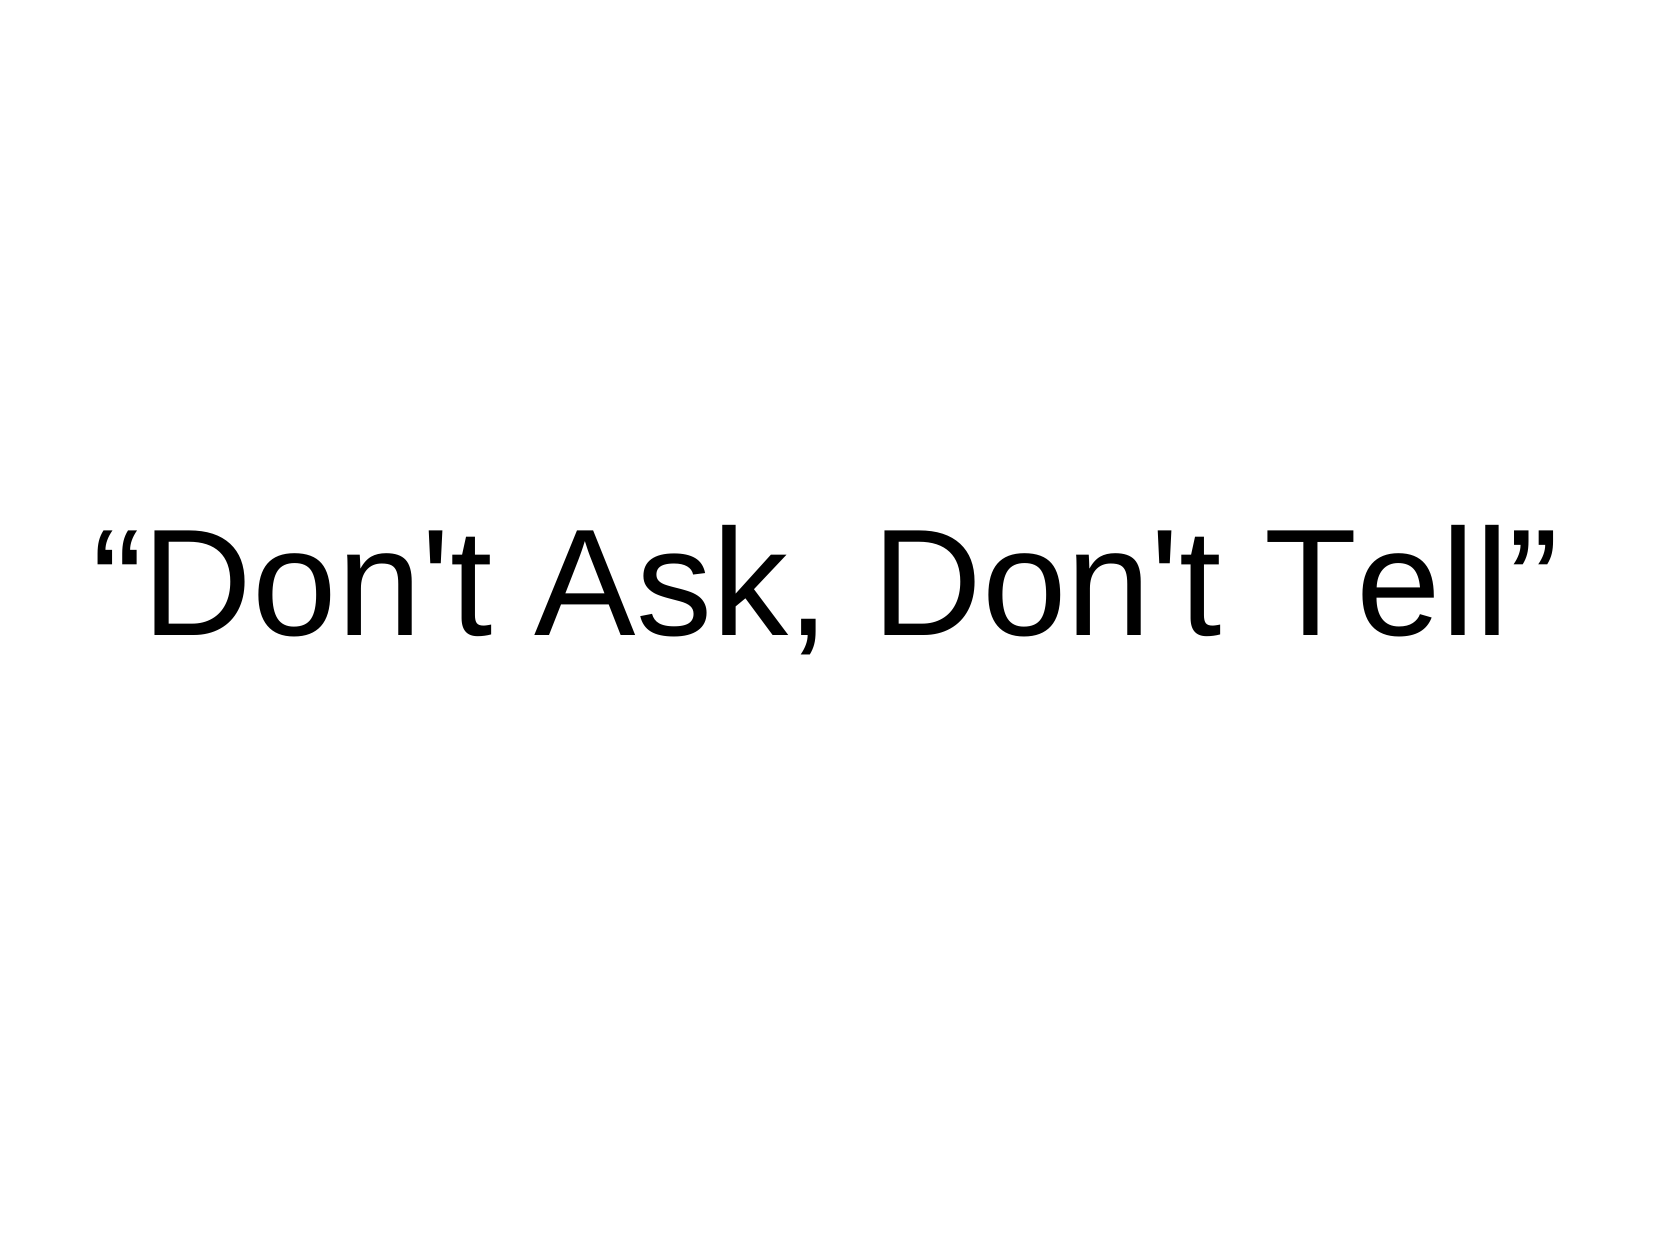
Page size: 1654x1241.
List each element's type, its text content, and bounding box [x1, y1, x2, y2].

text_box “Don't Ask, Don't Tell” [82, 56, 1571, 1102]
